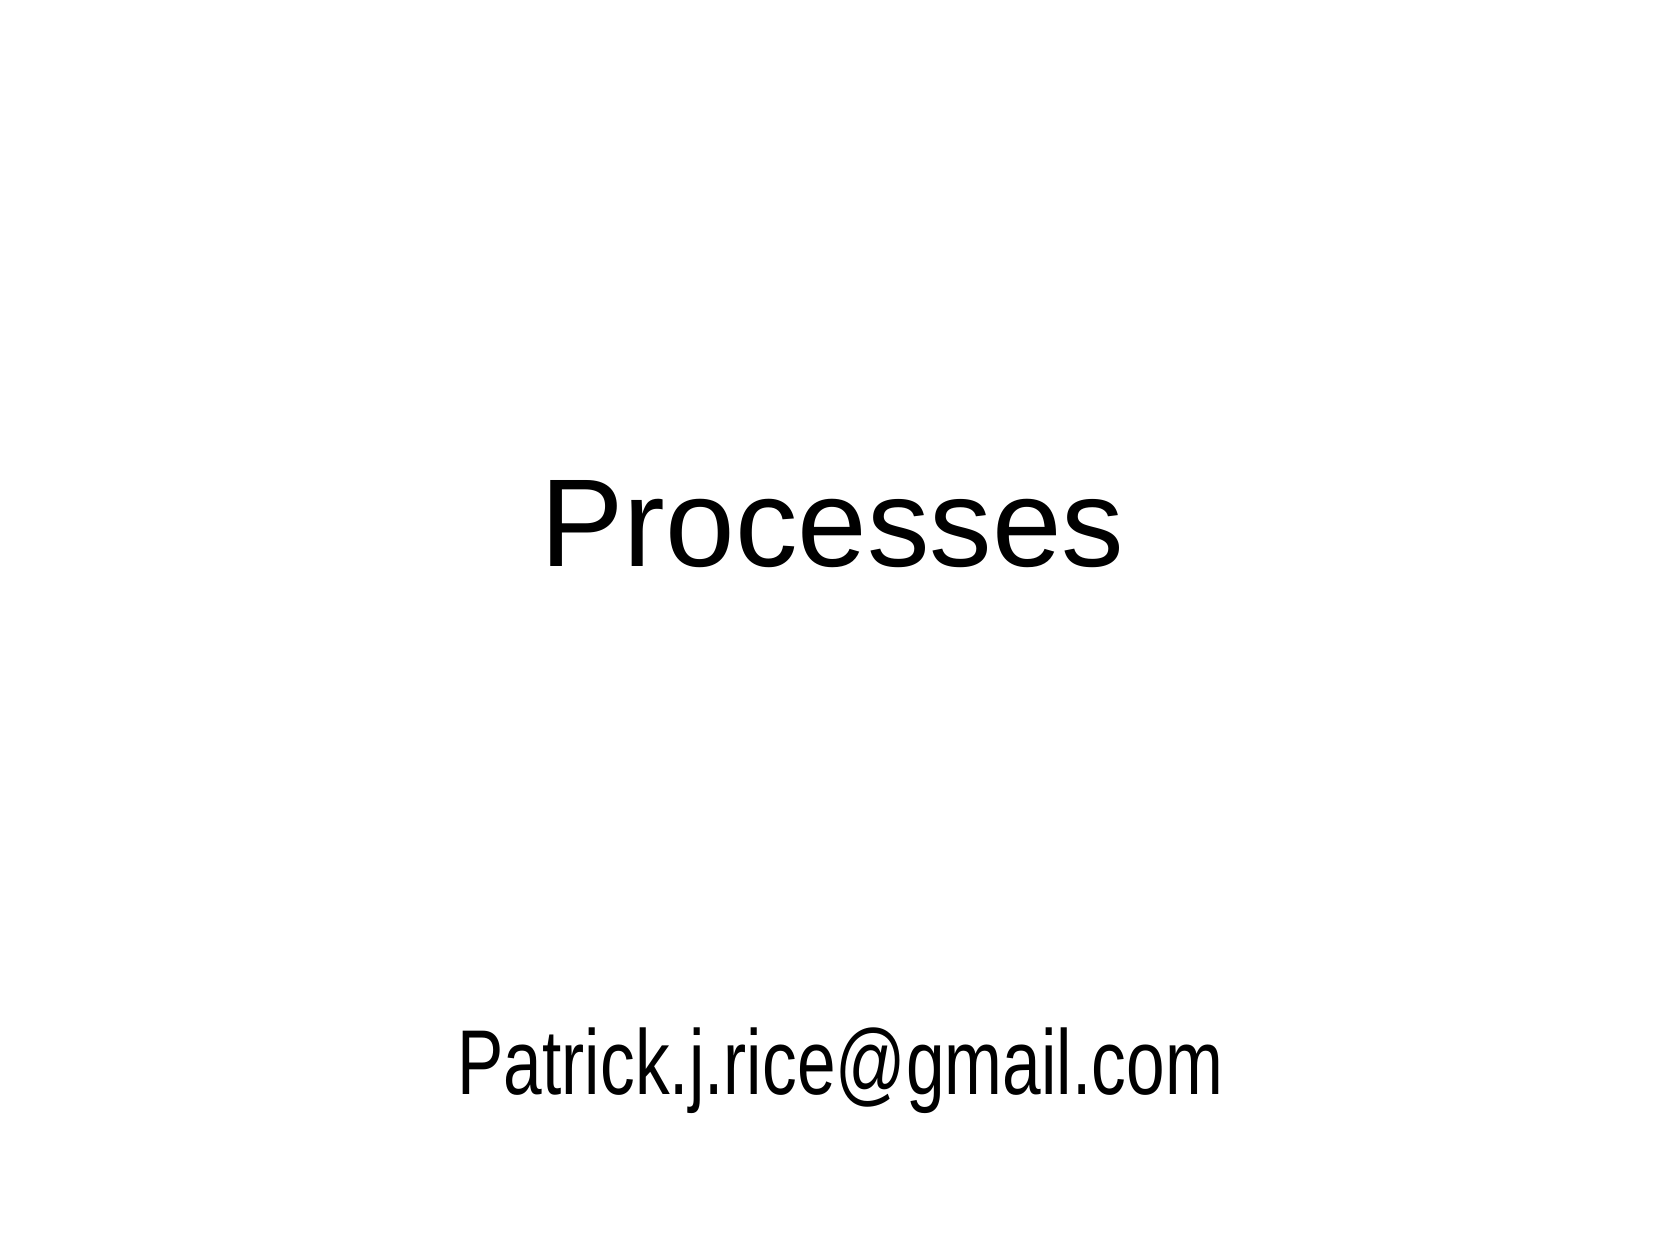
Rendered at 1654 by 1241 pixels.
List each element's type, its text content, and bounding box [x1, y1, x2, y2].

text_box Patrick.j.rice@gmail.com [442, 1003, 1241, 1123]
title Processes [88, 439, 1577, 709]
